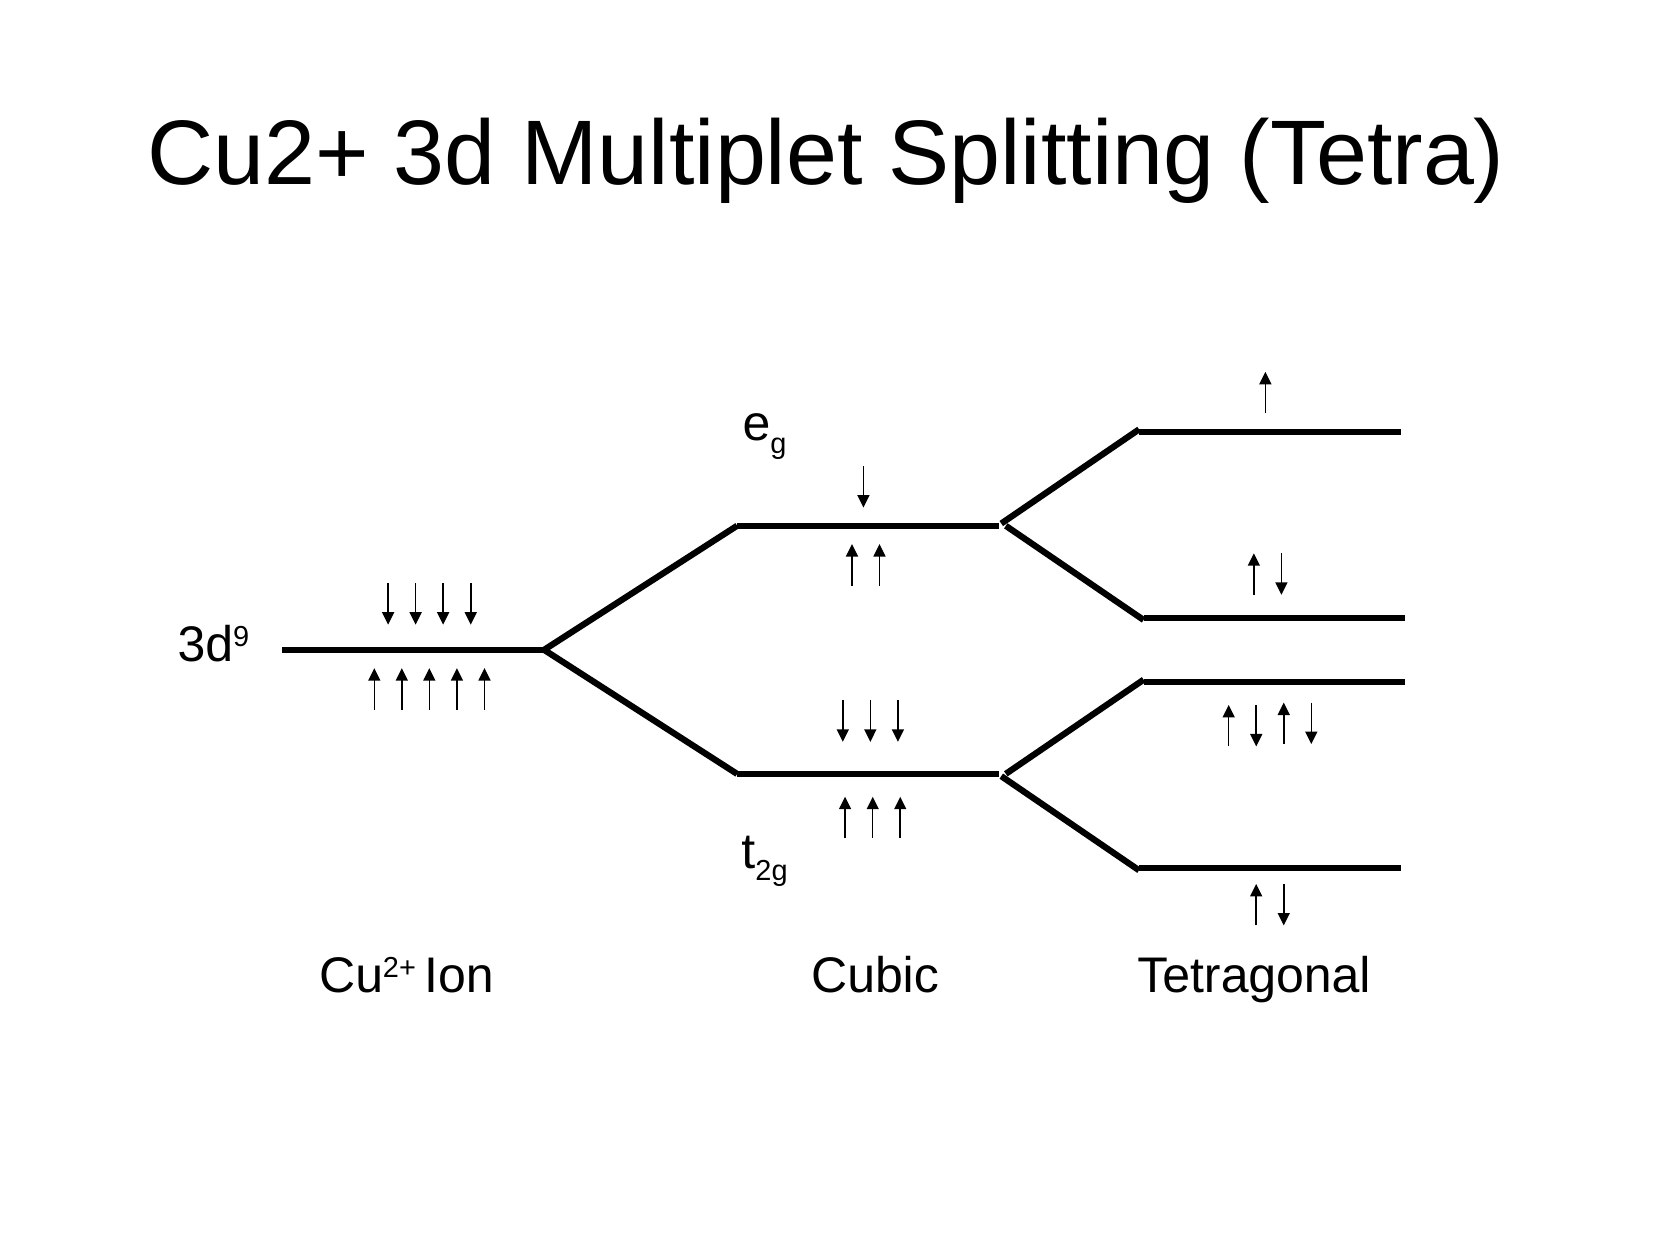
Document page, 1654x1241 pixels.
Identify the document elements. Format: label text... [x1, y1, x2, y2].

title Cu2+ 3d Multiplet Splitting (Tetra) [82, 23, 1571, 283]
text_box Cu2+ Ion [289, 939, 524, 1011]
text_box eg [688, 387, 841, 468]
text_box Cubic [757, 939, 993, 1011]
text_box t2g [688, 815, 841, 895]
text_box 3d9 [137, 608, 290, 680]
text_box Tetragonal [1088, 939, 1420, 1011]
